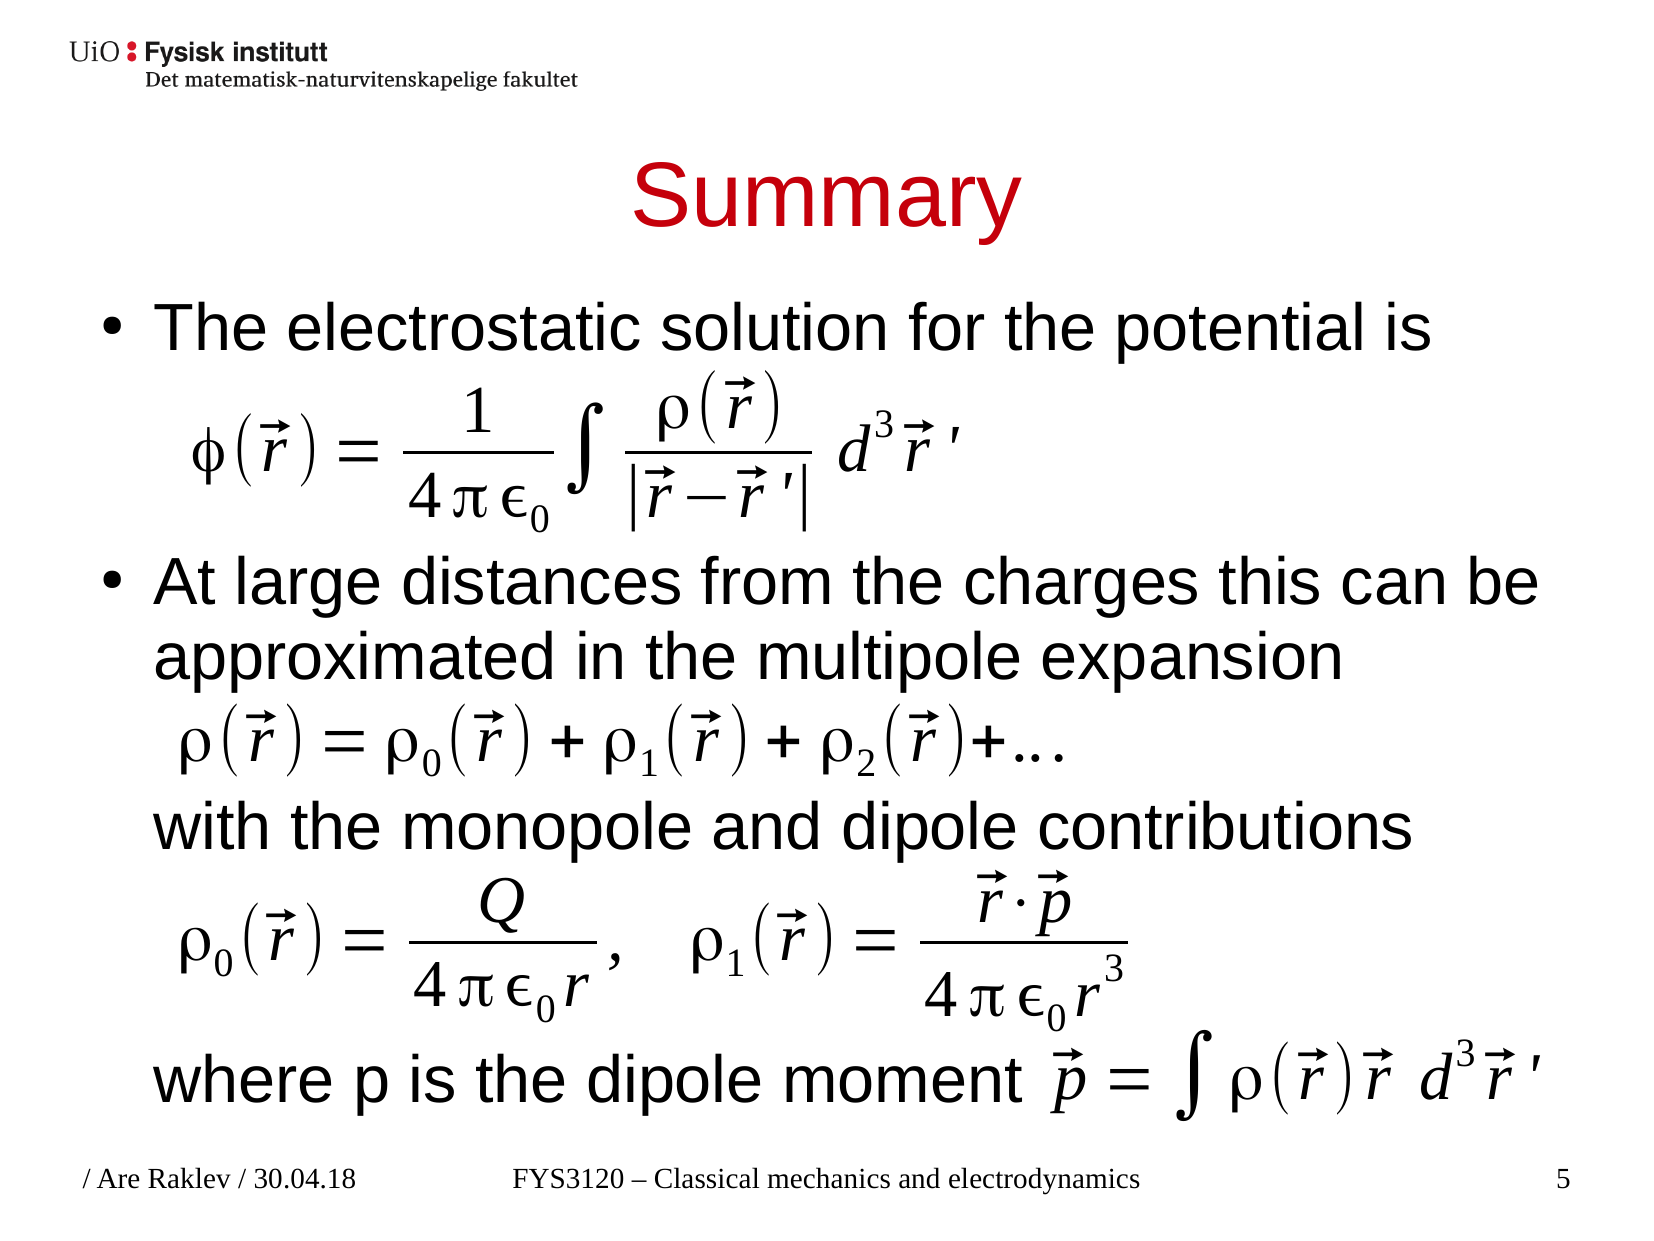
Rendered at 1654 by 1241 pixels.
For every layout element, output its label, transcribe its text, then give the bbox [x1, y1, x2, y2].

chart [184, 366, 970, 542]
chart [171, 862, 1550, 1128]
list The electrostatic solution for the potential is At large distances from the charges this can be approximated in the multipole expansion with the monopole and dipole contributions where p is the dipole moment [82, 290, 1571, 1147]
picture [68, 37, 581, 93]
chart [171, 700, 1076, 786]
title Summary [82, 90, 1571, 290]
